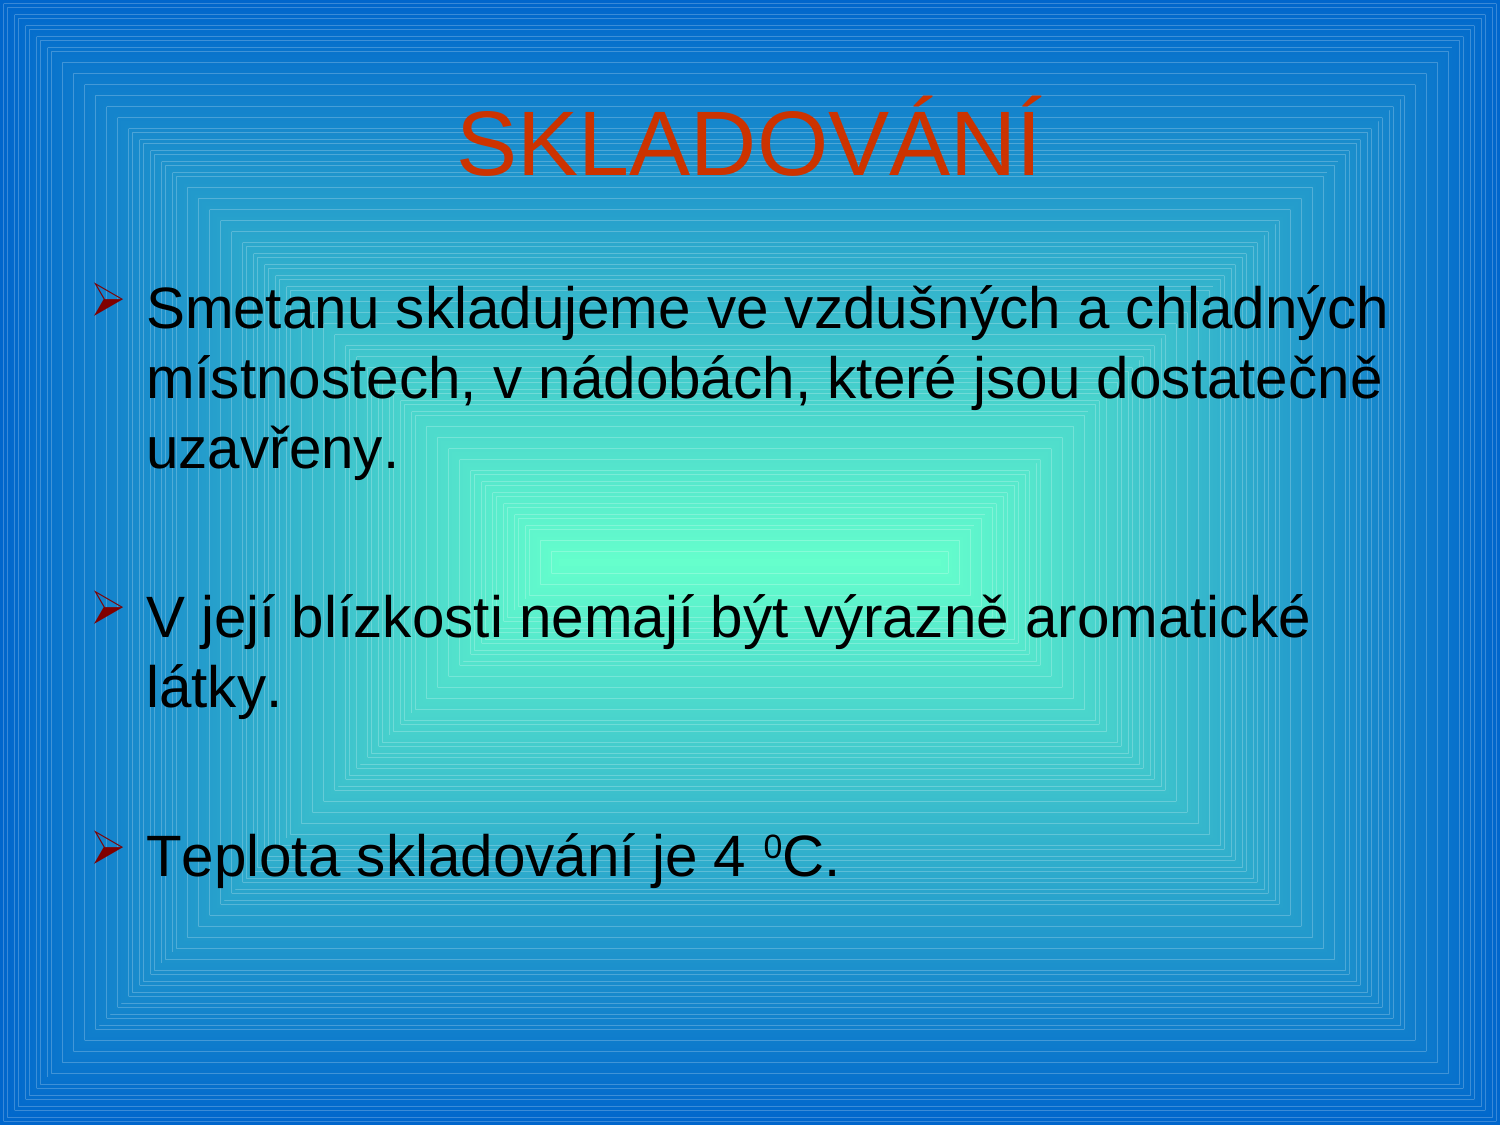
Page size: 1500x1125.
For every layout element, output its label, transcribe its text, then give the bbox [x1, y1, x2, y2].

title SKLADOVÁNÍ [75, 45, 1426, 233]
list Smetanu skladujeme ve vzdušných a chladných místnostech, v nádobách, které jsou dostatečně uzavřeny. V její blízkosti nemají být výrazně aromatické látky. Teplota skladování je 4 0C. [75, 262, 1426, 1006]
